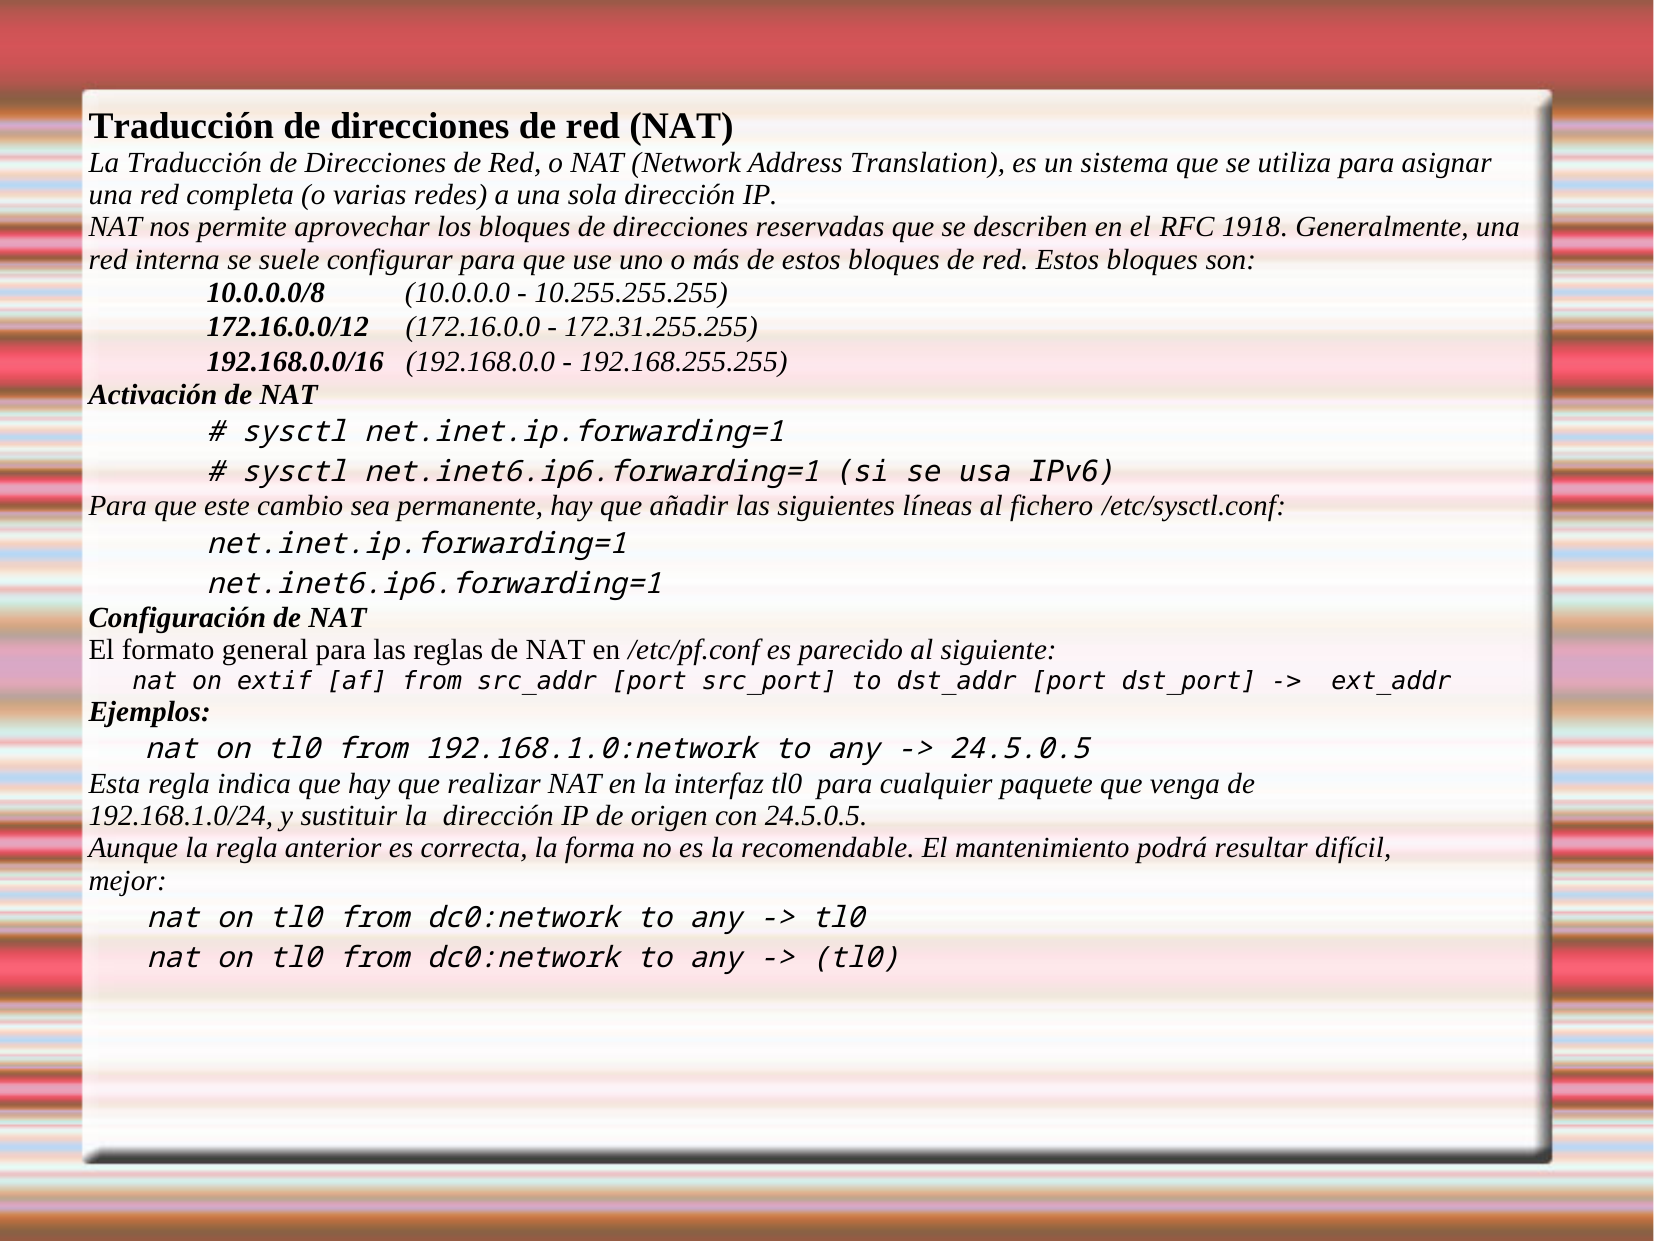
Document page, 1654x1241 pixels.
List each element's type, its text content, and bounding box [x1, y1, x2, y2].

picture [0, 0, 1654, 1241]
text_box Traducción de direcciones de red (NAT) La Traducción de Direcciones de Red, o NAT (Network Address Translation), es un sistema que se utiliza para asignar una red completa (o varias redes) a una sola dirección IP. NAT nos permite aprovechar los bloques de direcciones reservadas que se describen en el RFC 1918. Generalmente, una red interna se suele configurar para que use uno o más de estos bloques de red. Estos bloques son: 10.0.0.0/8 (10.0.0.0 - 10.255.255.255) 172.16.0.0/12 (172.16.0.0 - 172.31.255.255) 192.168.0.0/16 (192.168.0.0 - 192.168.255.255) Activación de NAT # sysctl net.inet.ip.forwarding=1 # sysctl net.inet6.ip6.forwarding=1 (si se usa IPv6) Para que este cambio sea permanente, hay que añadir las siguientes líneas al fichero /etc/sysctl.conf: net.inet.ip.forwarding=1 net.inet6.ip6.forwarding=1 Configuración de NAT El formato general para las reglas de NAT en /etc/pf.conf es parecido al siguiente: nat on extif [af] from src_addr [port src_port] to dst_addr [port dst_port] -> ext_addr Ejemplos: nat on tl0 from 192.168.1.0:network to any -> 24.5.0.5 Esta regla indica que hay que realizar NAT en la interfaz tl0 para cualquier paquete que venga de 192.168.1.0/24, y sustituir la dirección IP de origen con 24.5.0.5. Aunque la regla anterior es correcta, la forma no es la recomendable. El mantenimiento podrá resultar difícil, mejor: nat on tl0 from dc0:network to any -> tl0 nat on tl0 from dc0:network to any -> (tl0) [88, 104, 1536, 1188]
